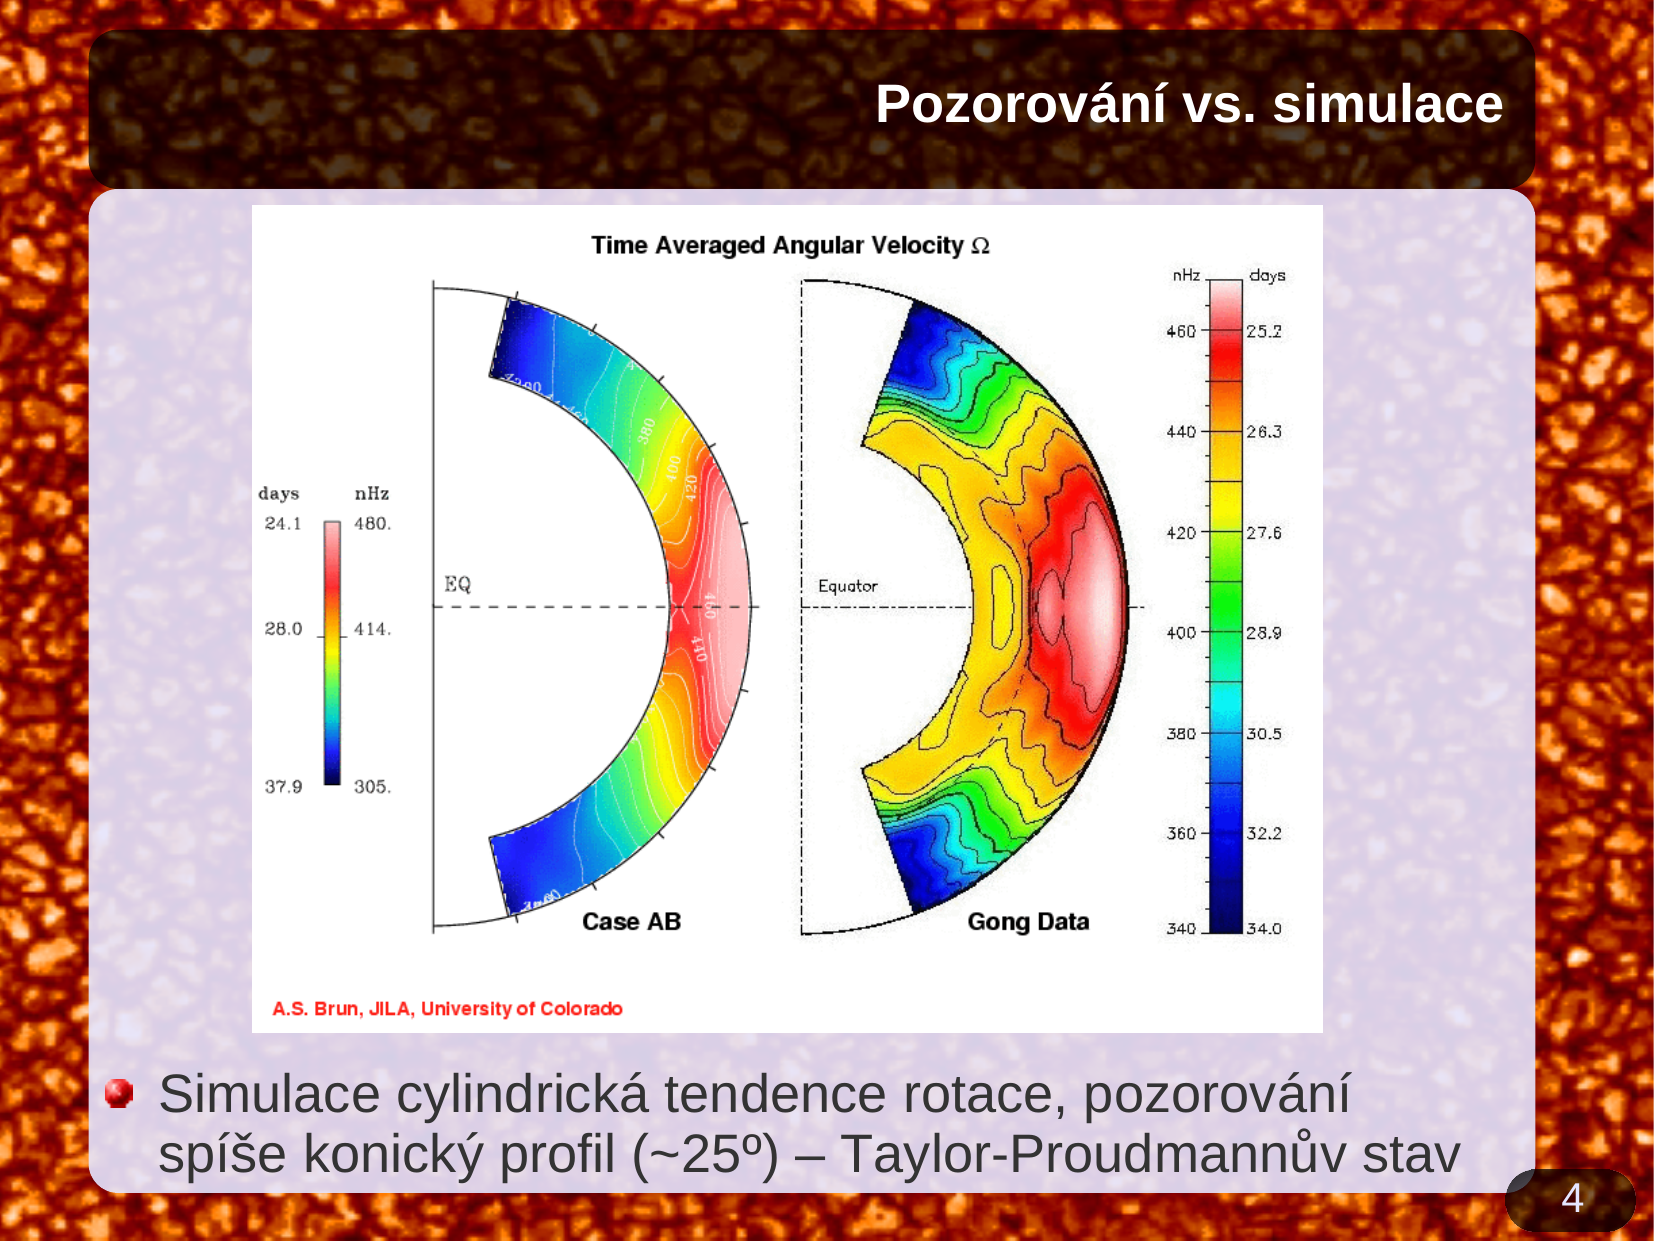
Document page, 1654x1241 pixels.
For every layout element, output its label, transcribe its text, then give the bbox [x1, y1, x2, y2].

list Simulace cylindrická tendence rotace, pozorování spíše konický profil (~25º) – Taylor-Proudmannův stav [105, 1062, 1477, 1185]
title Pozorování vs. simulace [118, 59, 1506, 148]
picture [0, 0, 1654, 1241]
